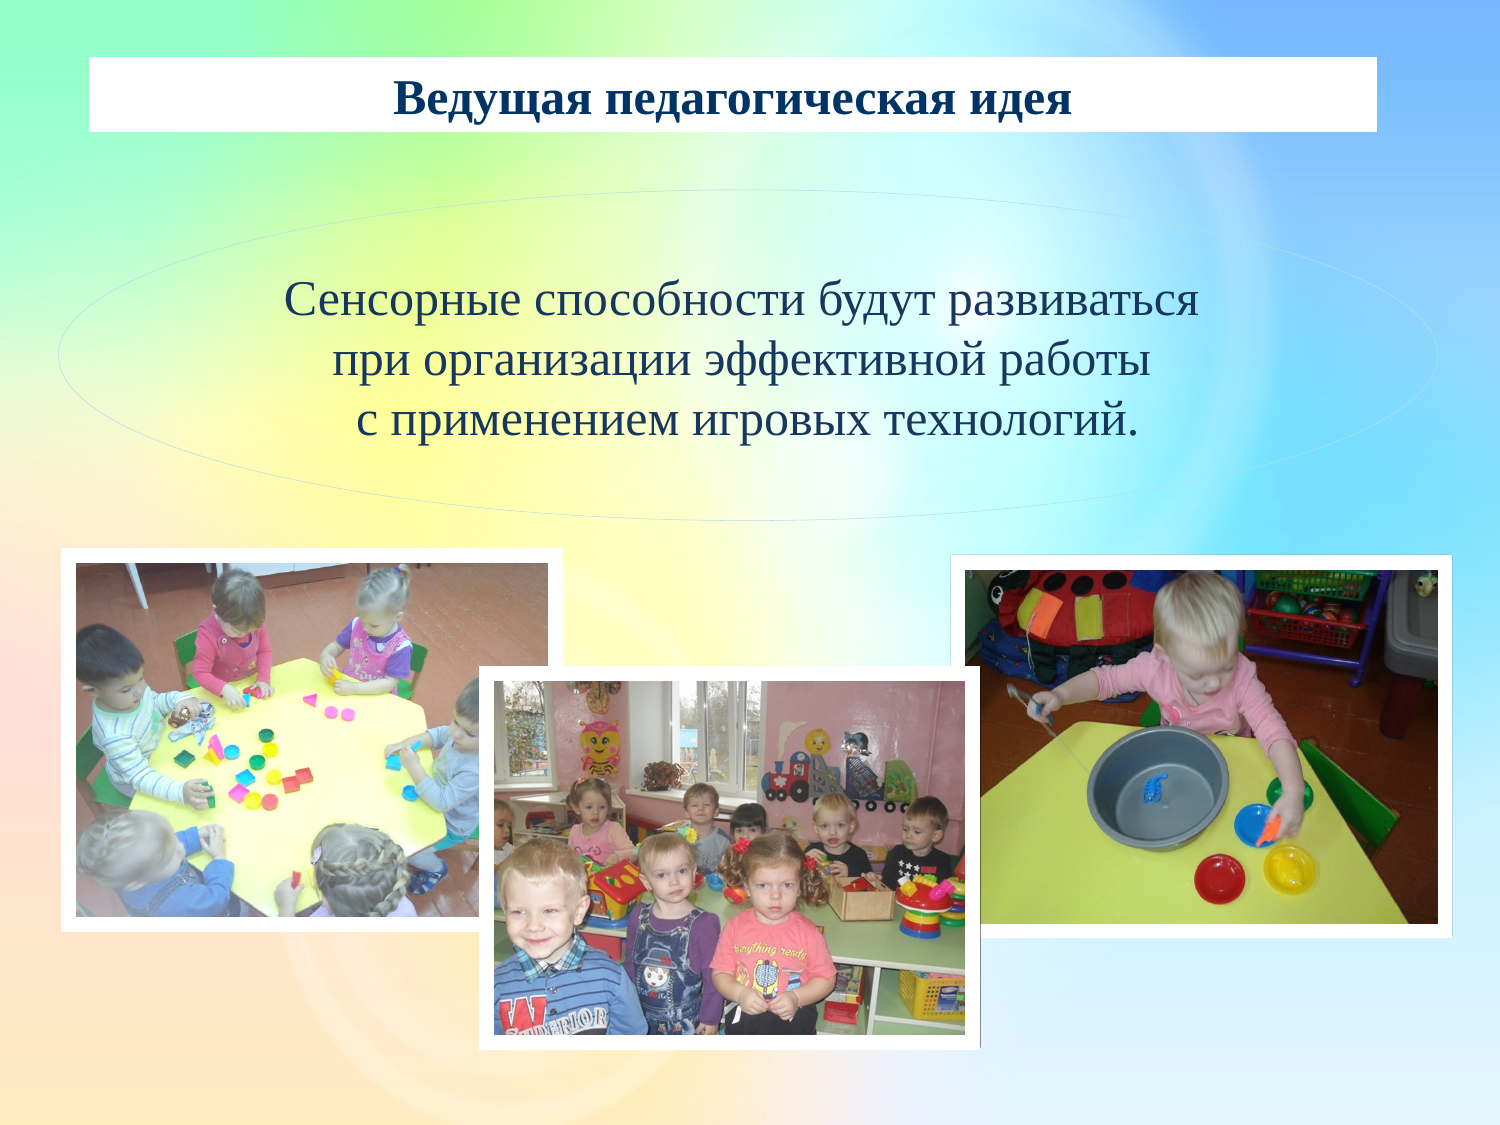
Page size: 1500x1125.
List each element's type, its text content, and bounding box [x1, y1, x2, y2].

picture [75, 562, 549, 918]
picture [965, 569, 1438, 924]
text_box Ведущая педагогическая идея [89, 57, 1377, 132]
picture [493, 680, 966, 1035]
text_box Сенсорные способности будут развиваться при организации эффективной работы с применением игровых технологий. [58, 189, 1438, 521]
